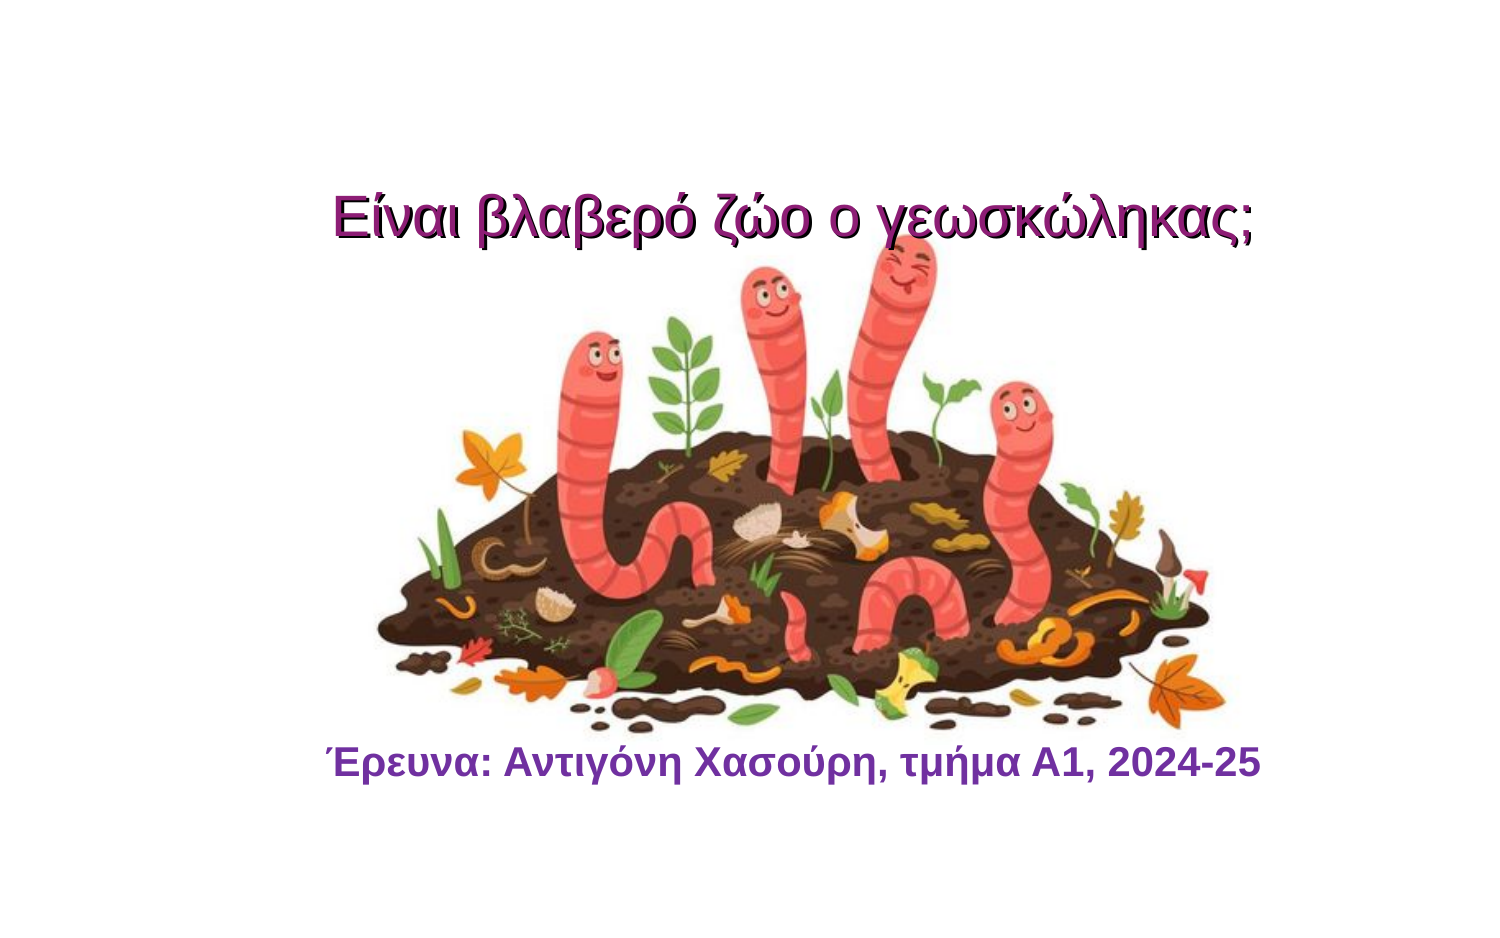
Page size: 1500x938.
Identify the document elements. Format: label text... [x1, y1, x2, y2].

title Είναι βλαβερό ζώο ο γεωσκώληκας; [295, 177, 1292, 248]
subtitle Έρευνα: Αντιγόνη Χασούρη, τμήμα Α1, 2024-25 [295, 734, 1292, 786]
picture [295, 248, 1292, 734]
